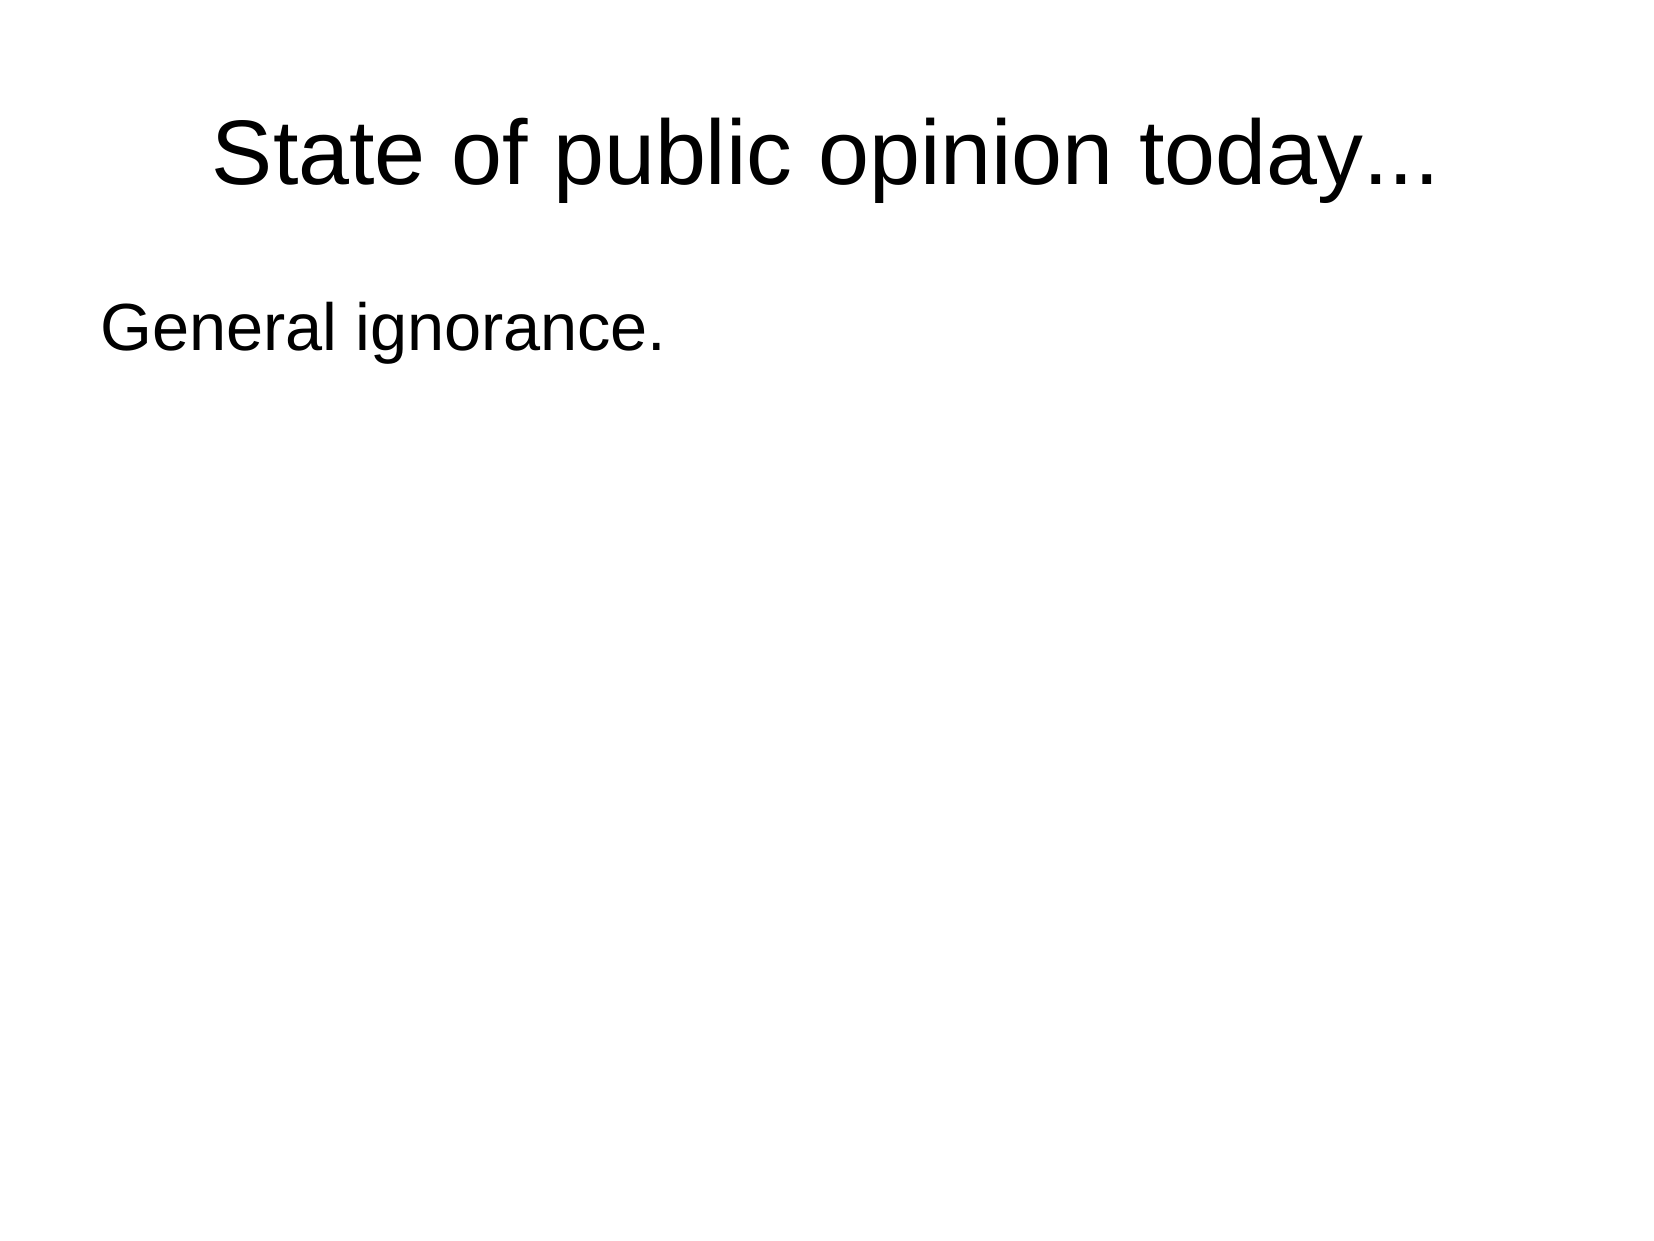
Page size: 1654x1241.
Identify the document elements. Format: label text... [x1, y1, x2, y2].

title State of public opinion today... [82, 49, 1571, 257]
list General ignorance. [82, 290, 1571, 1109]
